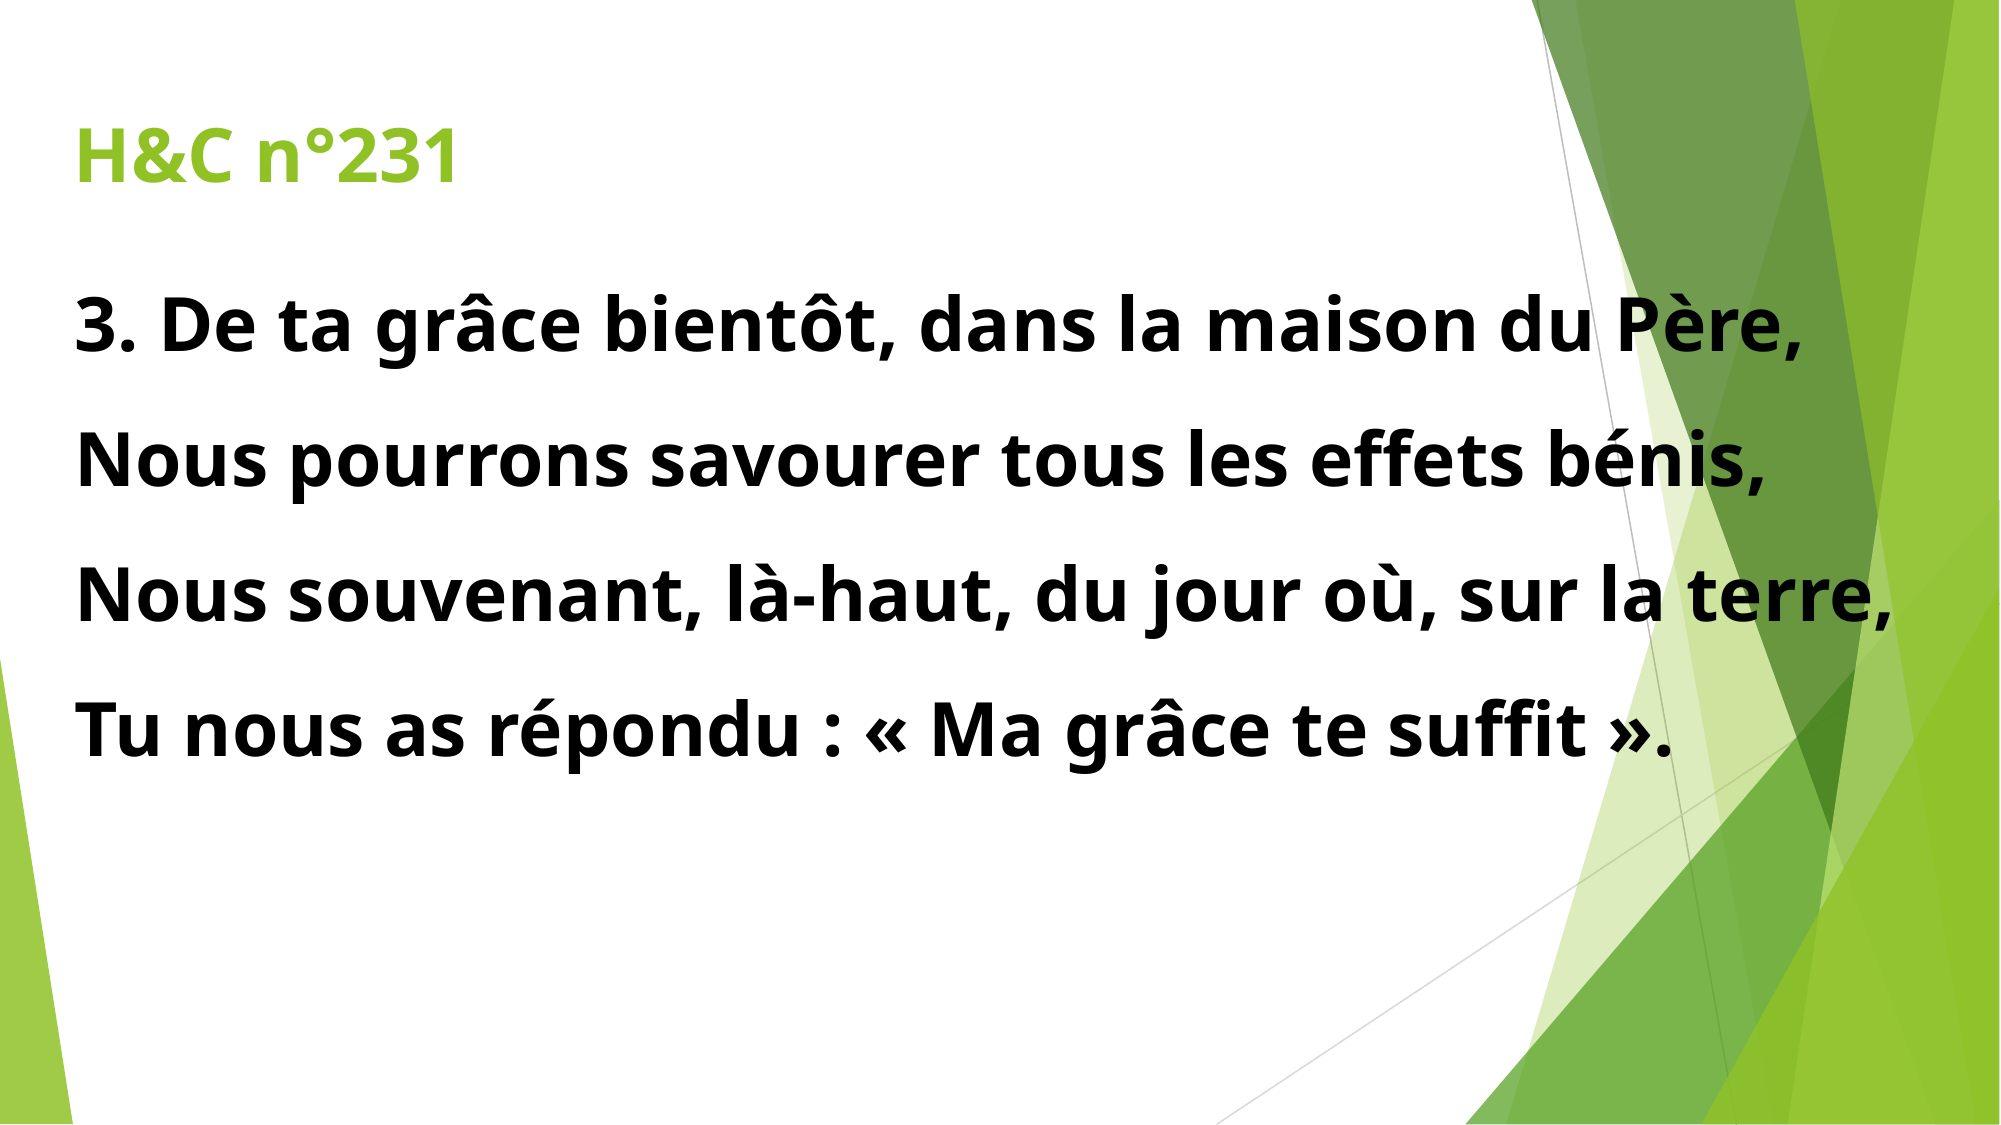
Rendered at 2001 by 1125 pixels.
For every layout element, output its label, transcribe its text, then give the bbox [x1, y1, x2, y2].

text_box 3. De ta grâce bientôt, dans la maison du Père, Nous pourrons savourer tous les effets bénis, Nous souvenant, là-haut, du jour où, sur la terre, Tu nous as répondu : « Ma grâce te suffit ». [59, 224, 2001, 1063]
text_box H&C n°231 [59, 99, 1522, 224]
